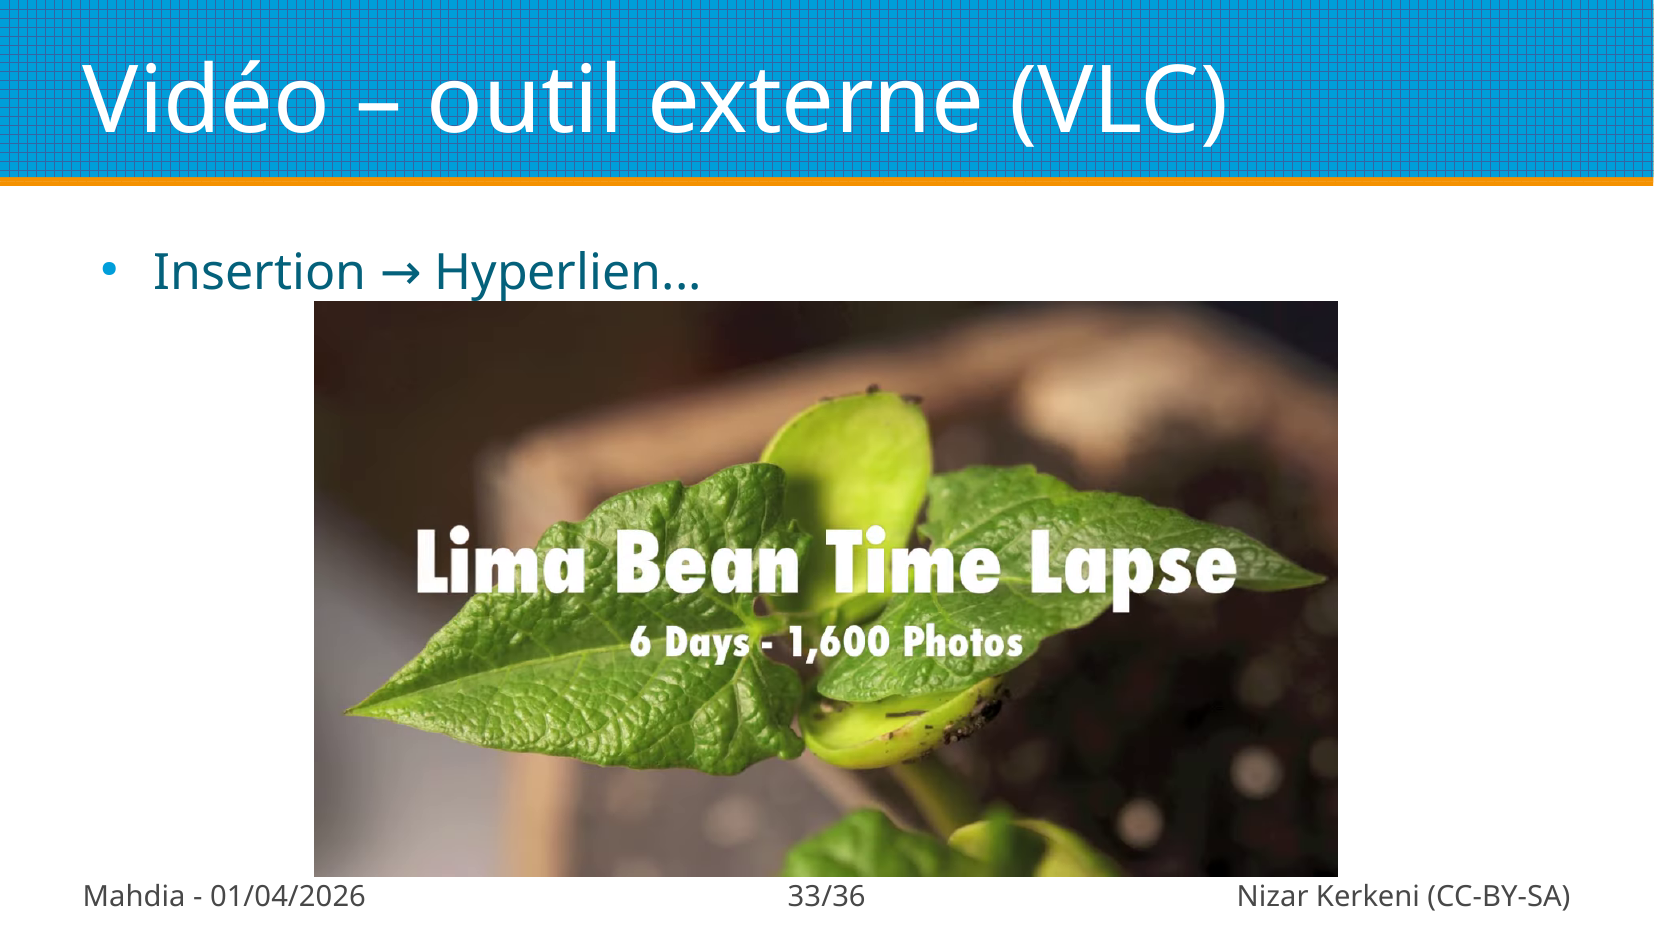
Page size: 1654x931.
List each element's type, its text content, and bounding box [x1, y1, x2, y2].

title Vidéo – outil externe (VLC) [82, 14, 1571, 178]
list Insertion → Hyperlien... [82, 236, 1571, 813]
picture [314, 301, 1338, 877]
